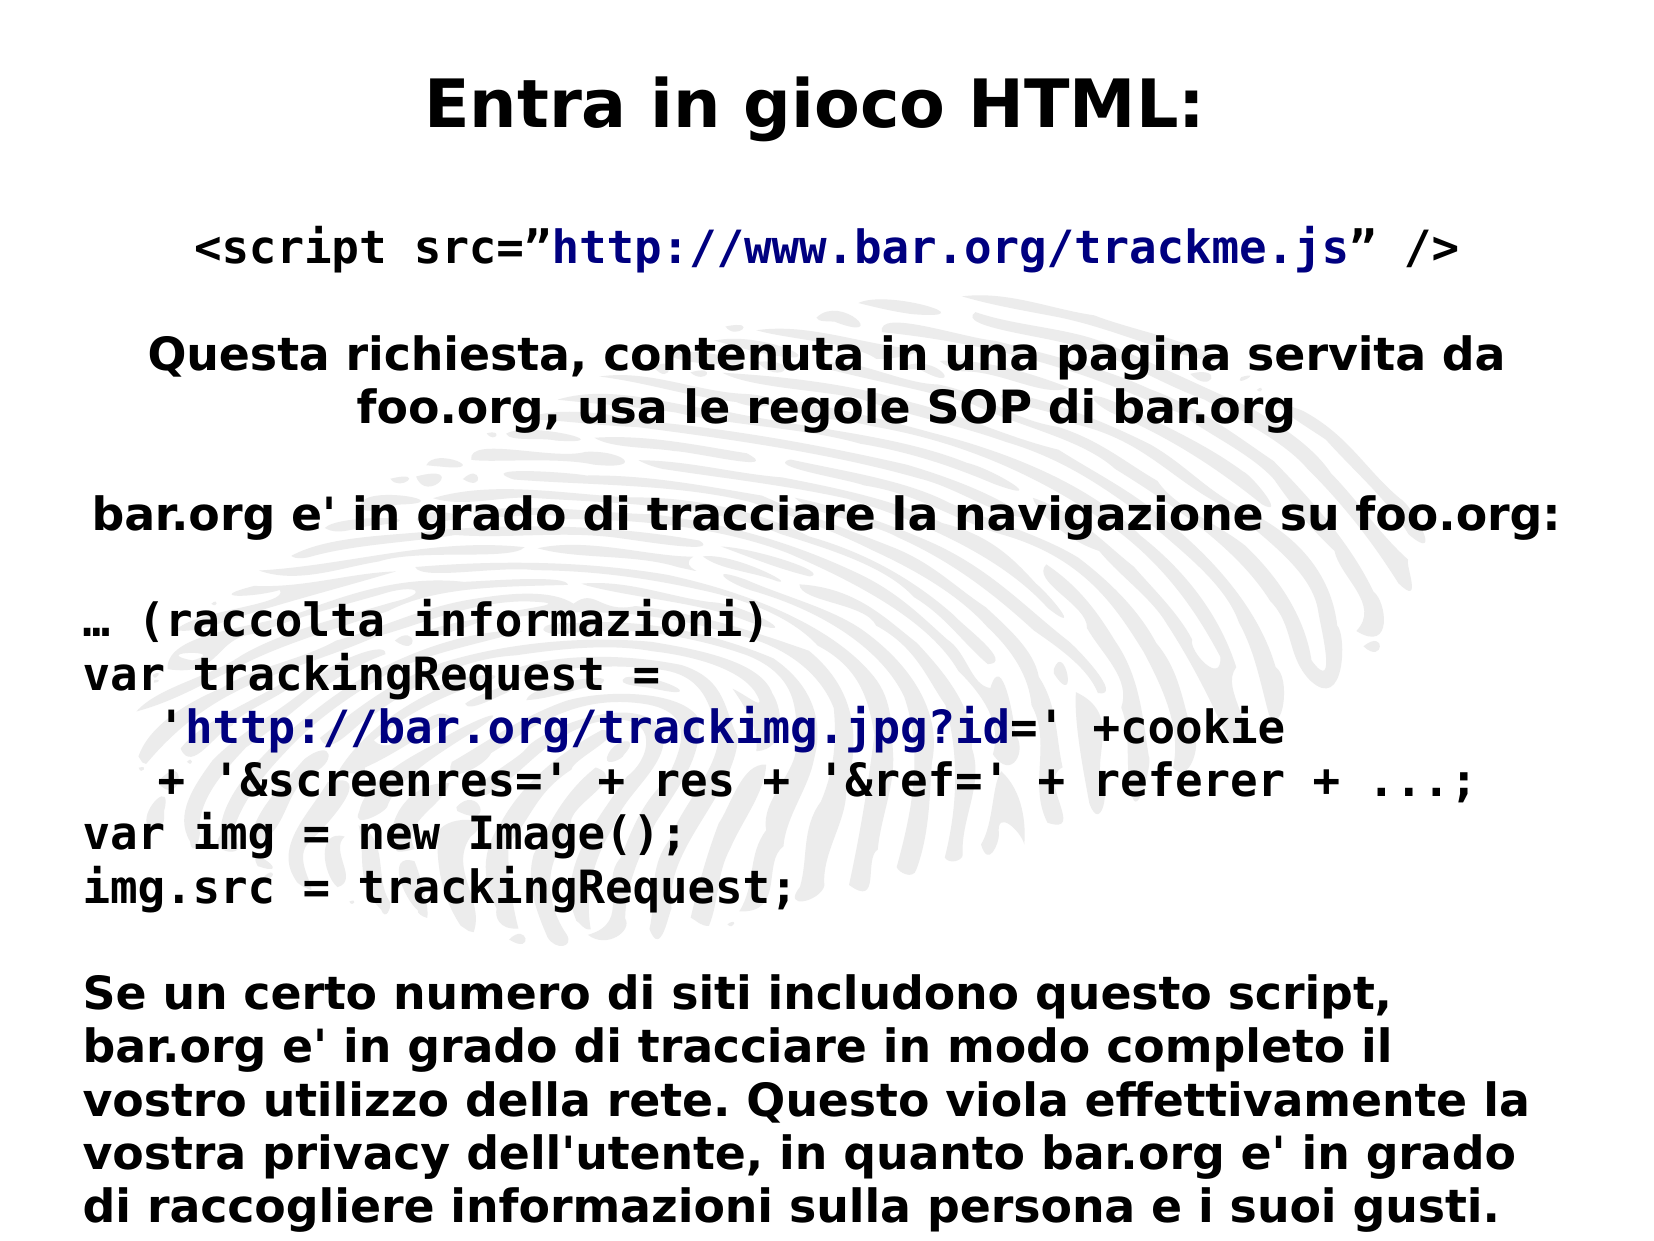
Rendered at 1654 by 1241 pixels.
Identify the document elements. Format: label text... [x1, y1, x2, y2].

subtitle Entra in gioco HTML: <script src=”http://www.bar.org/trackme.js” /> Questa richiesta, contenuta in una pagina servita da foo.org, usa le regole SOP di bar.org bar.org e' in grado di tracciare la navigazione su foo.org: … (raccolta informazioni) var trackingRequest = 'http://bar.org/trackimg.jpg?id=' +cookie + '&screenres=' + res + '&ref=' + referer + ...; var img = new Image(); img.src = trackingRequest; Se un certo numero di siti includono questo script, bar.org e' in grado di tracciare in modo completo il vostro utilizzo della rete. Questo viola effettivamente la vostra privacy dell'utente, in quanto bar.org e' in grado di raccogliere informazioni sulla persona e i suoi gusti. [82, 65, 1571, 1241]
